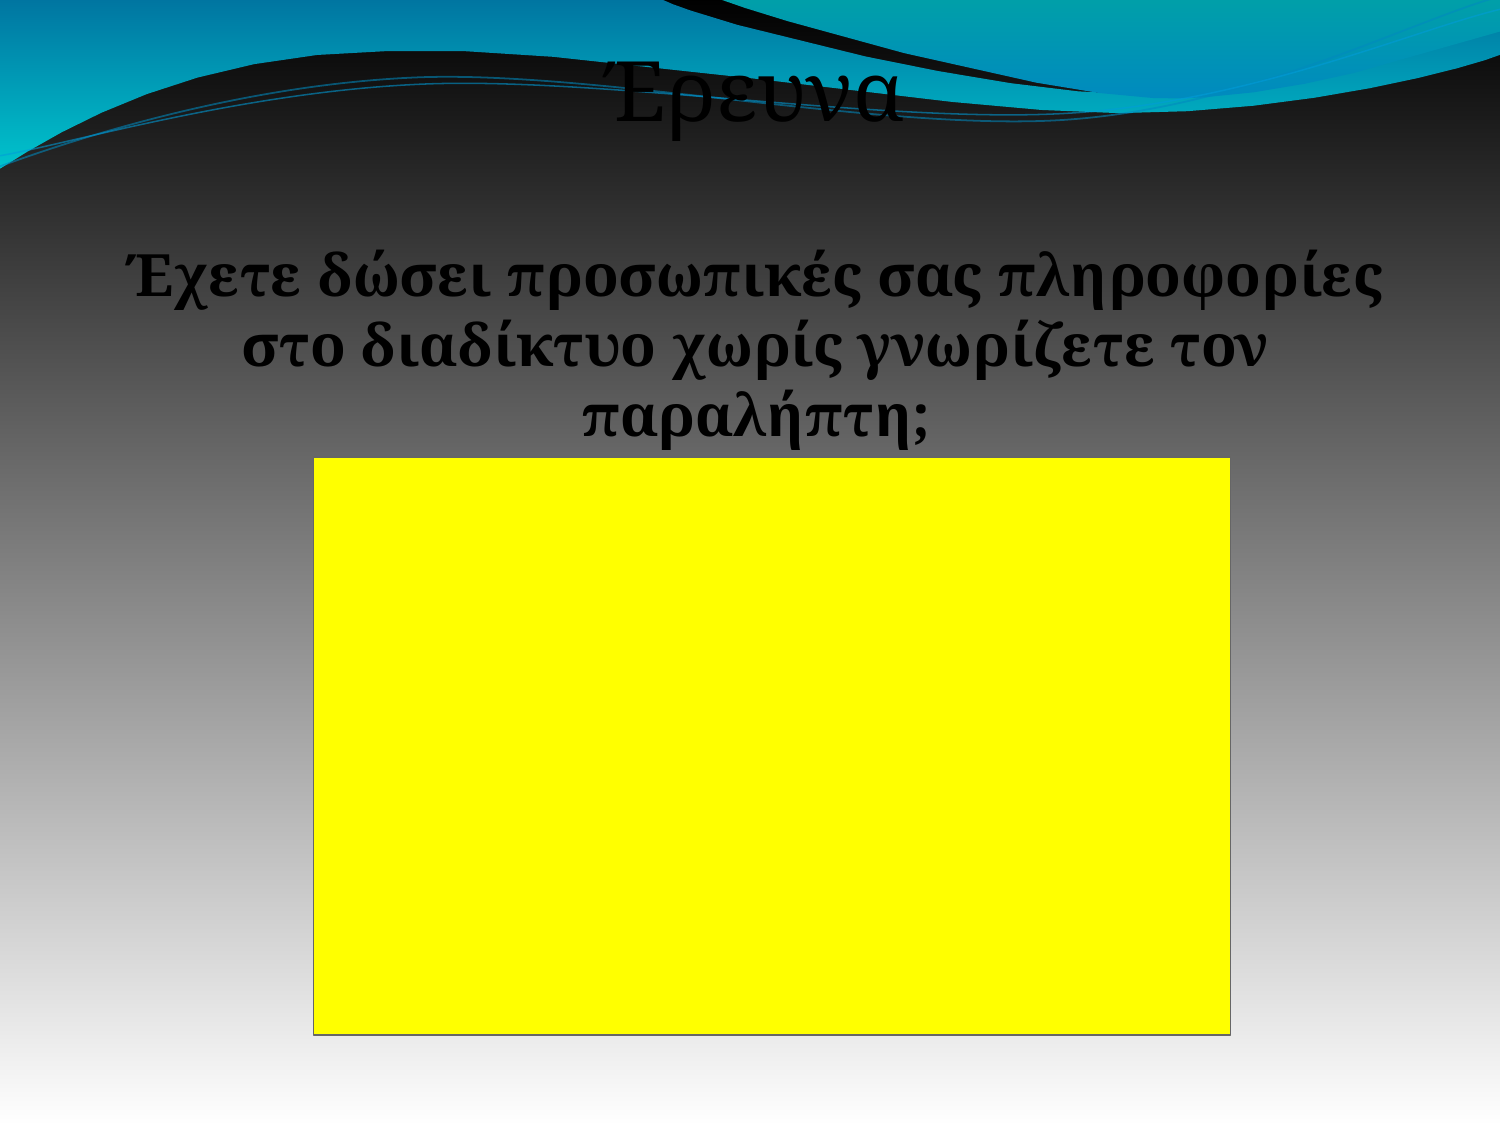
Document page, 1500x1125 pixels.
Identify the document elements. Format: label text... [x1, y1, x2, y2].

text_box Έρευνα Έχετε δώσει προσωπικές σας πληροφορίες στο διαδίκτυο χωρίς γνωρίζετε τον παραλήπτη; [88, 30, 1424, 456]
chart [312, 456, 1232, 1036]
